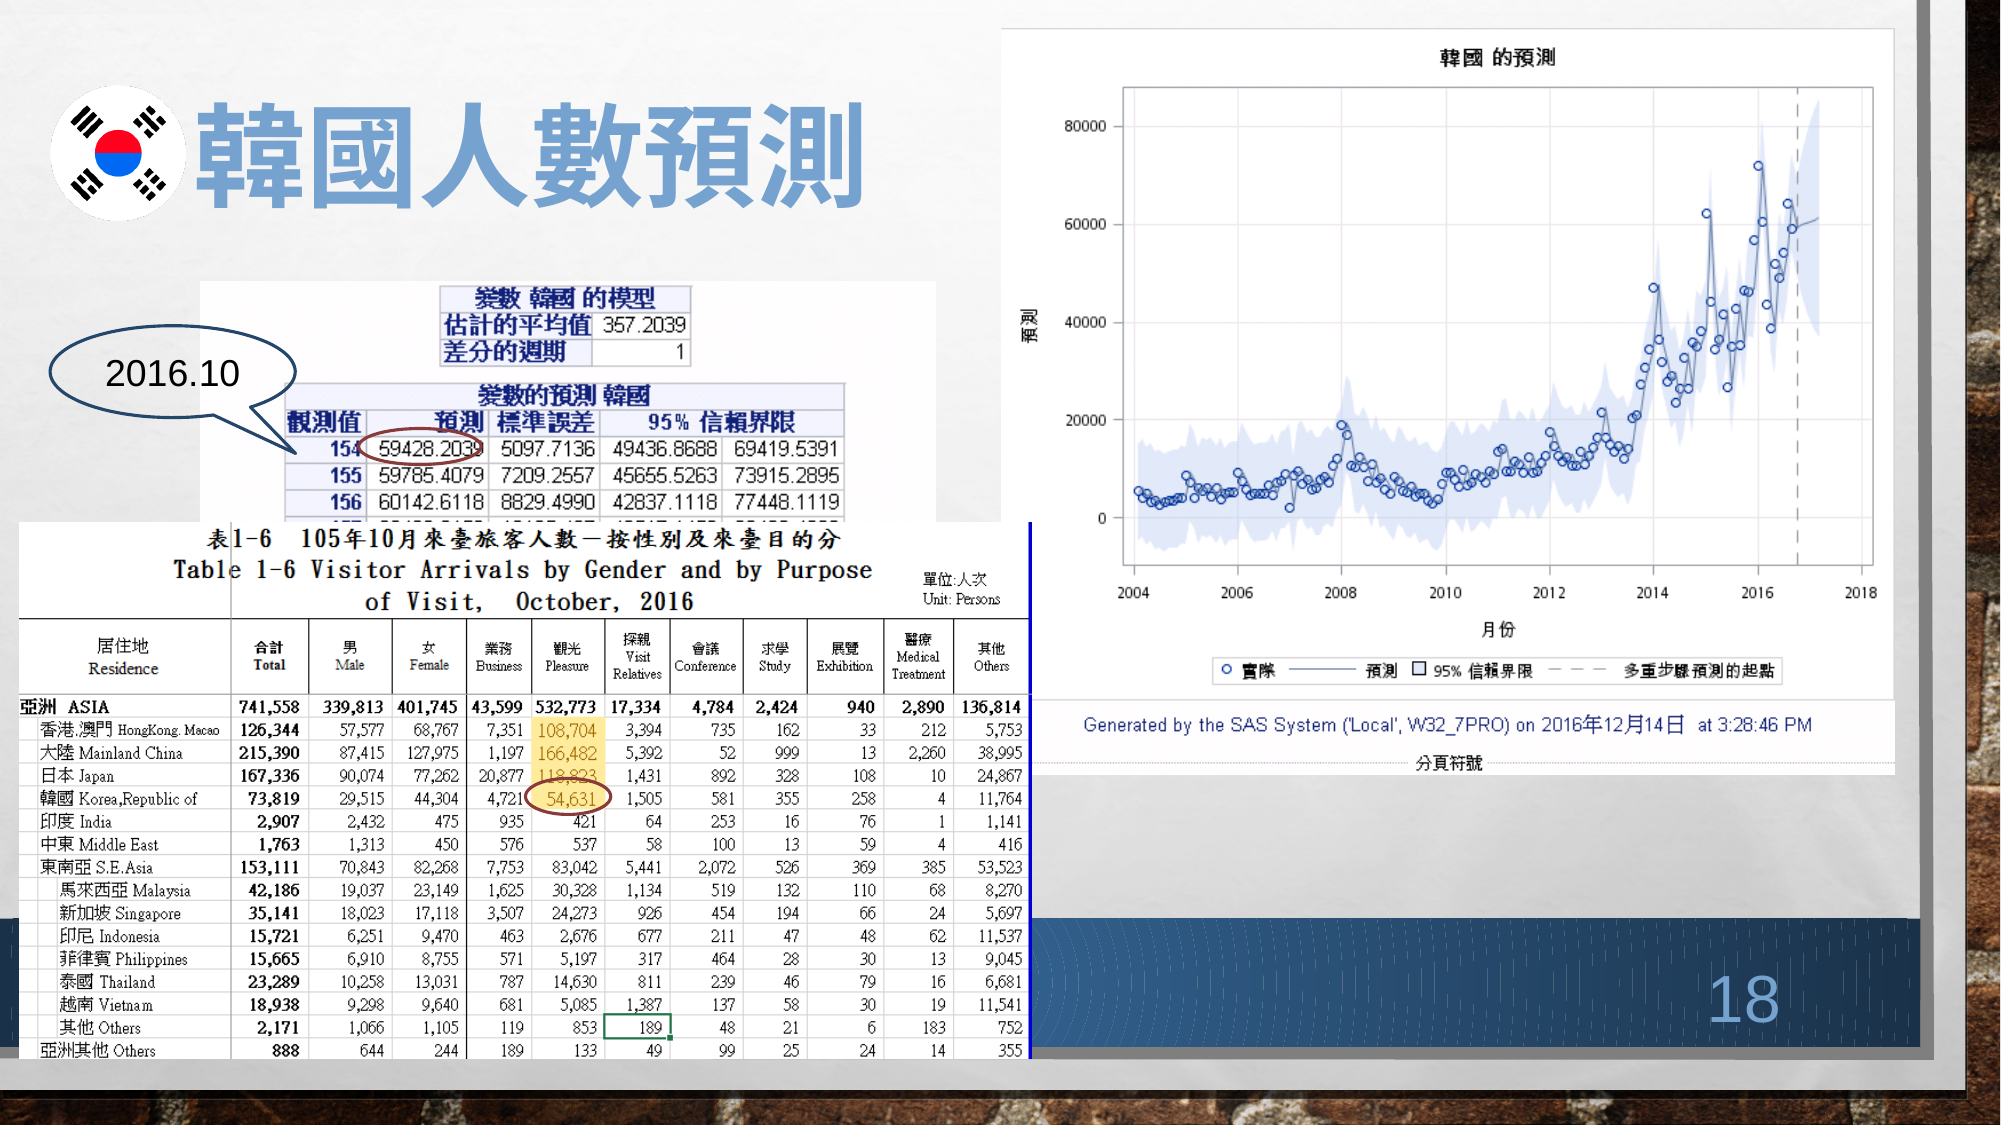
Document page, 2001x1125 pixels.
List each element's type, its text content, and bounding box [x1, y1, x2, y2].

text_box 17 [1669, 947, 1819, 1030]
picture [19, 28, 1895, 1059]
text_box 2016.10 [50, 325, 296, 454]
picture [50, 85, 186, 221]
title 韓國人數預測 [178, 67, 1885, 257]
